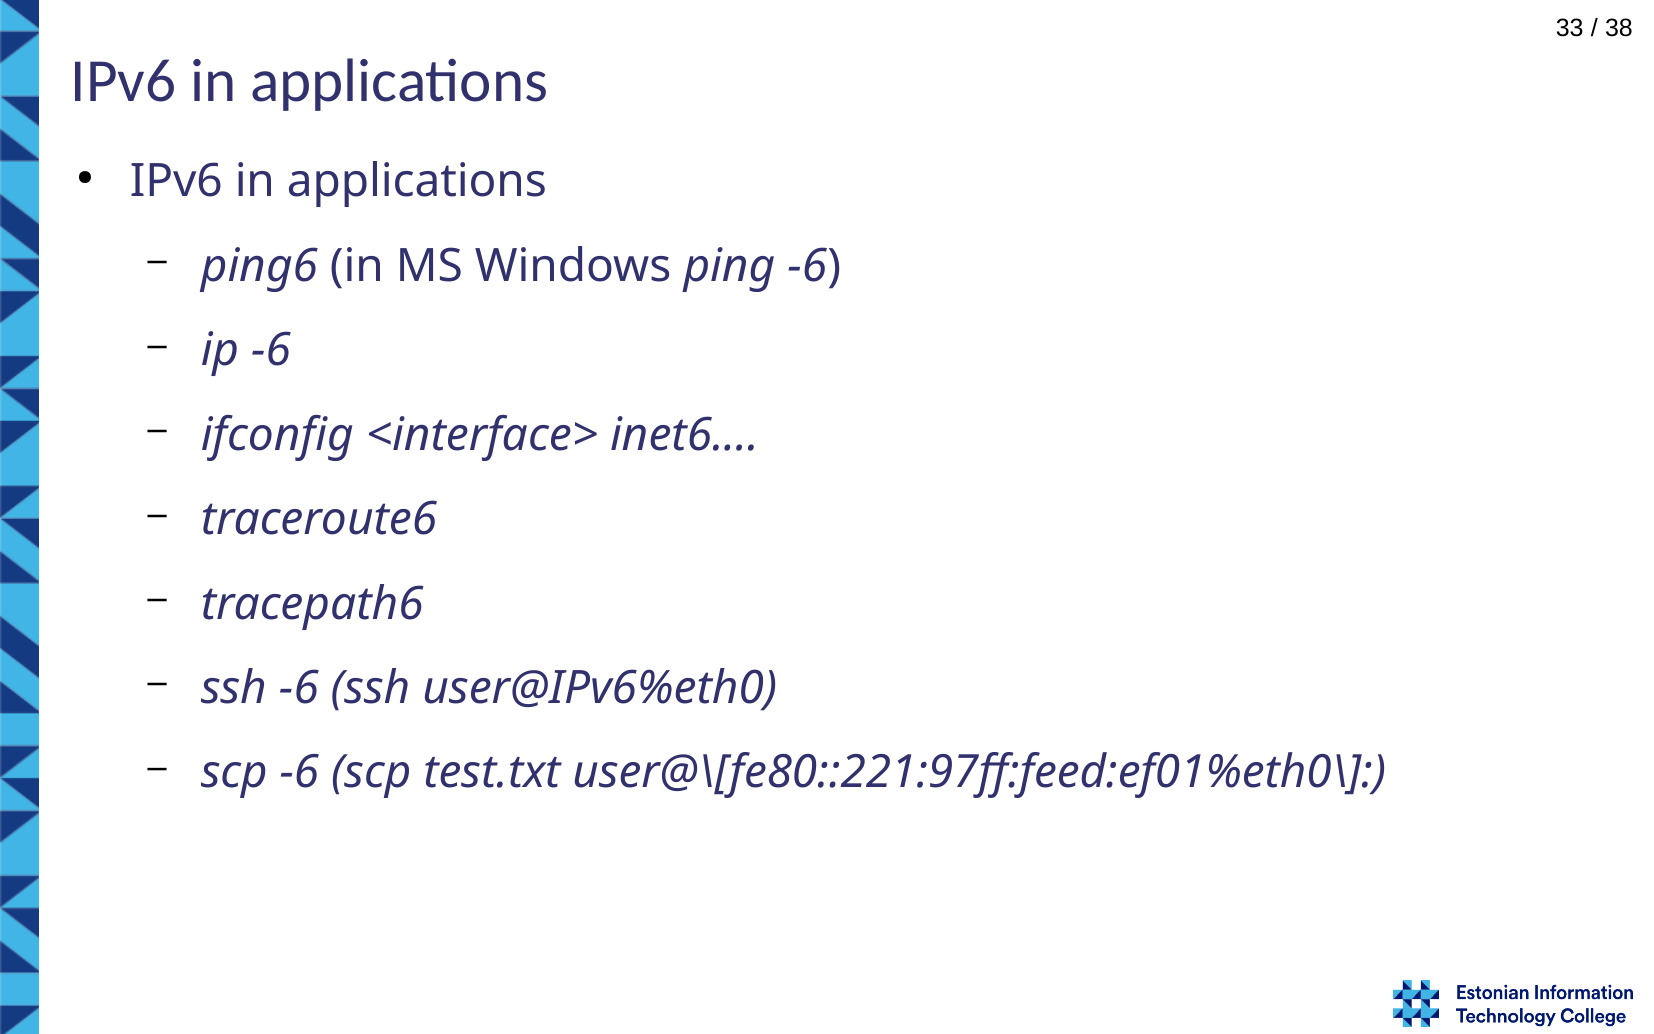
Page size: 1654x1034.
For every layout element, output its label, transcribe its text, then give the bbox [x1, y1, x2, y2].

list IPv6 in applications ping6 (in MS Windows ping -6) ip -6 ifconfig <interface> inet6.... traceroute6 tracepath6 ssh -6 (ssh user@IPv6%eth0) scp -6 (scp test.txt user@\[fe80::221:97ff:feed:ef01%eth0\]:) [59, 147, 1625, 841]
picture [1393, 980, 1633, 1027]
title IPv6 in applications [70, 41, 1630, 130]
